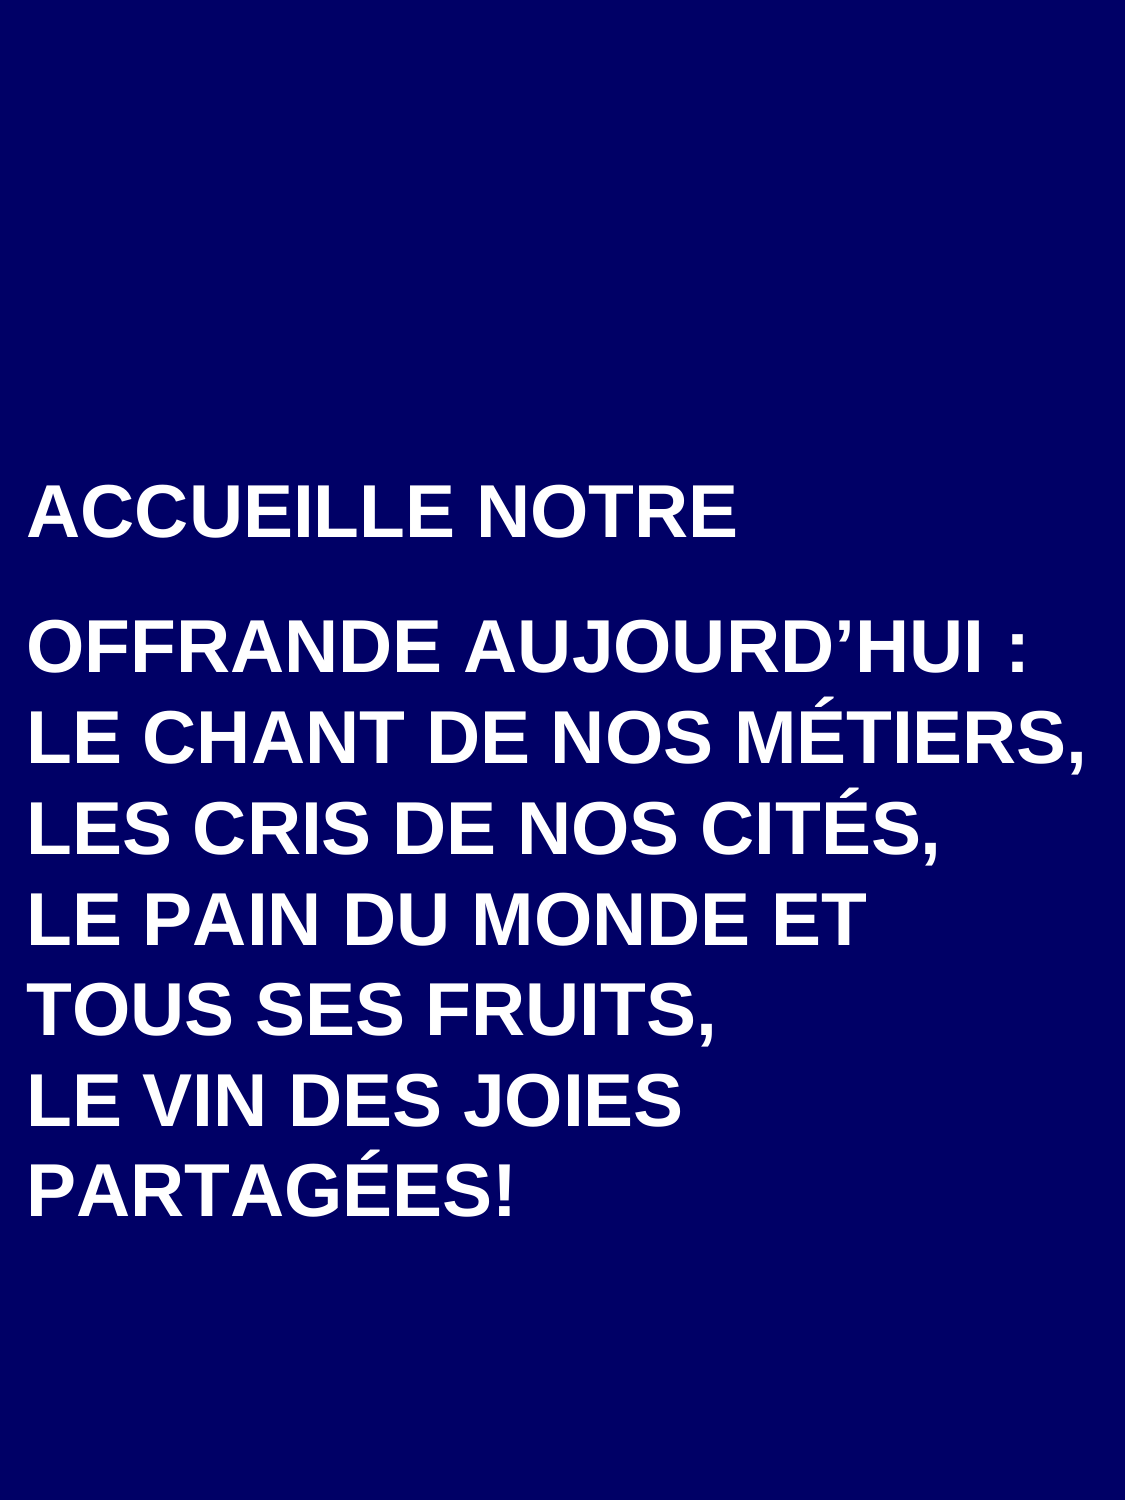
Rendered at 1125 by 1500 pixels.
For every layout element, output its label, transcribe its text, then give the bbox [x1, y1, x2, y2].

text_box ACCUEILLE NOTRE OFFRANDE AUJOURD’HUI : LE CHANT DE NOS MÉTIERS, LES CRIS DE NOS CITÉS, LE PAIN DU MONDE ET TOUS SES FRUITS, LE VIN DES JOIES PARTAGÉES! [11, 47, 1111, 1078]
